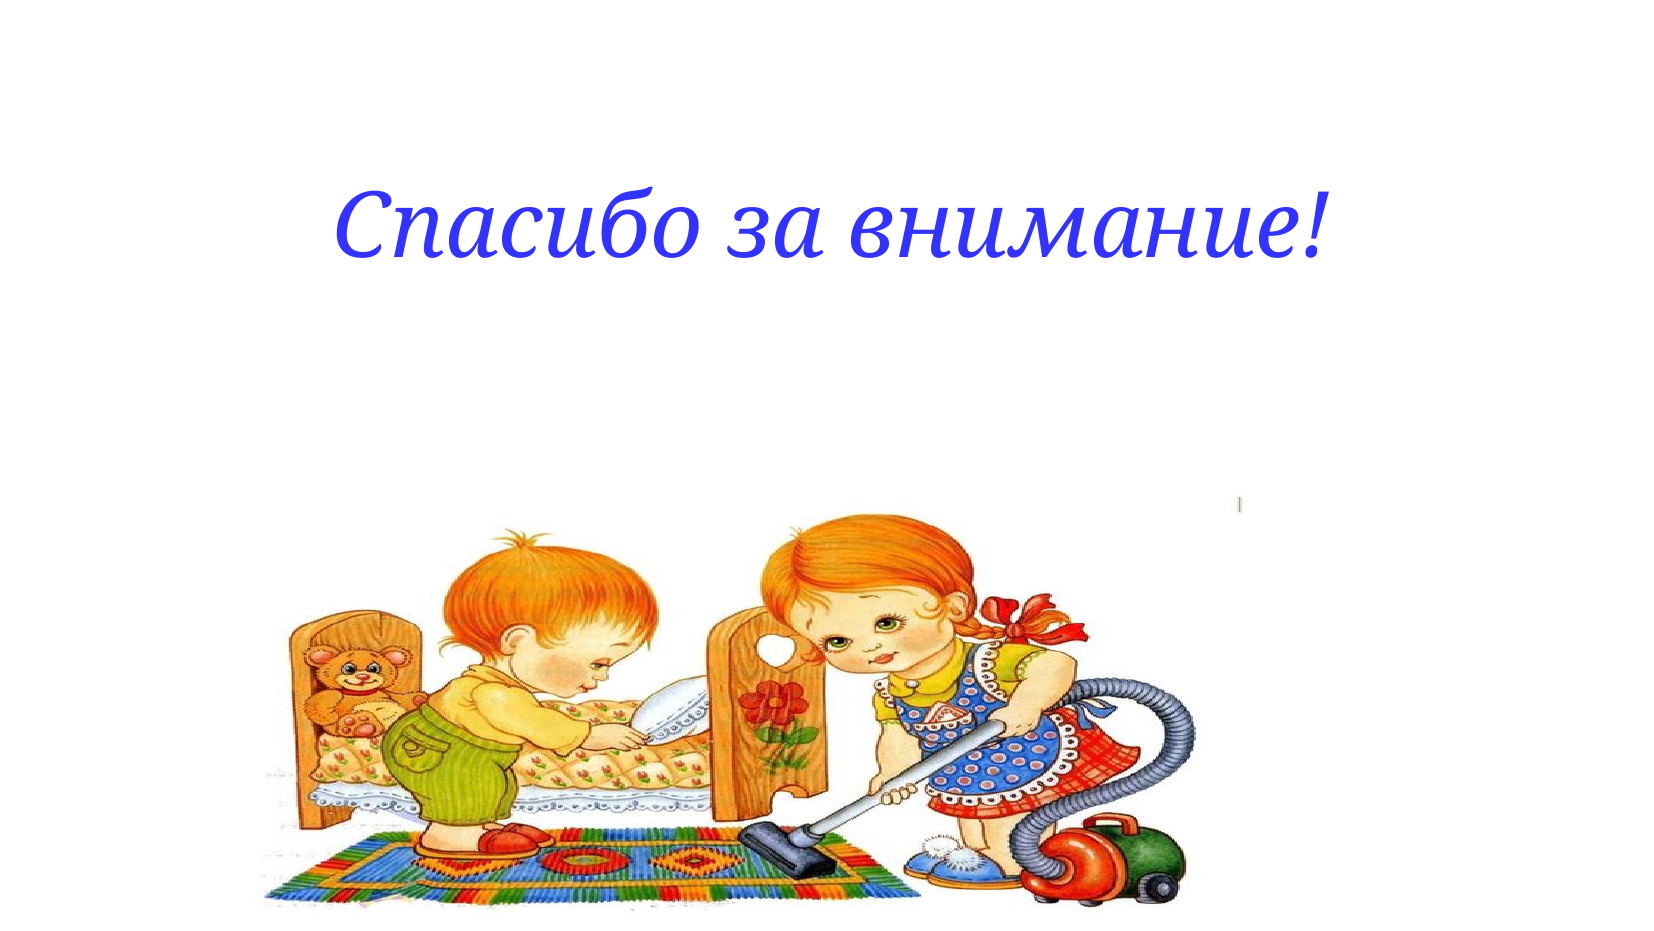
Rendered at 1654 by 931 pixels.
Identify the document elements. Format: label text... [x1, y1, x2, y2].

picture [188, 442, 1270, 931]
title Спасибо за внимание! [88, 130, 1577, 315]
